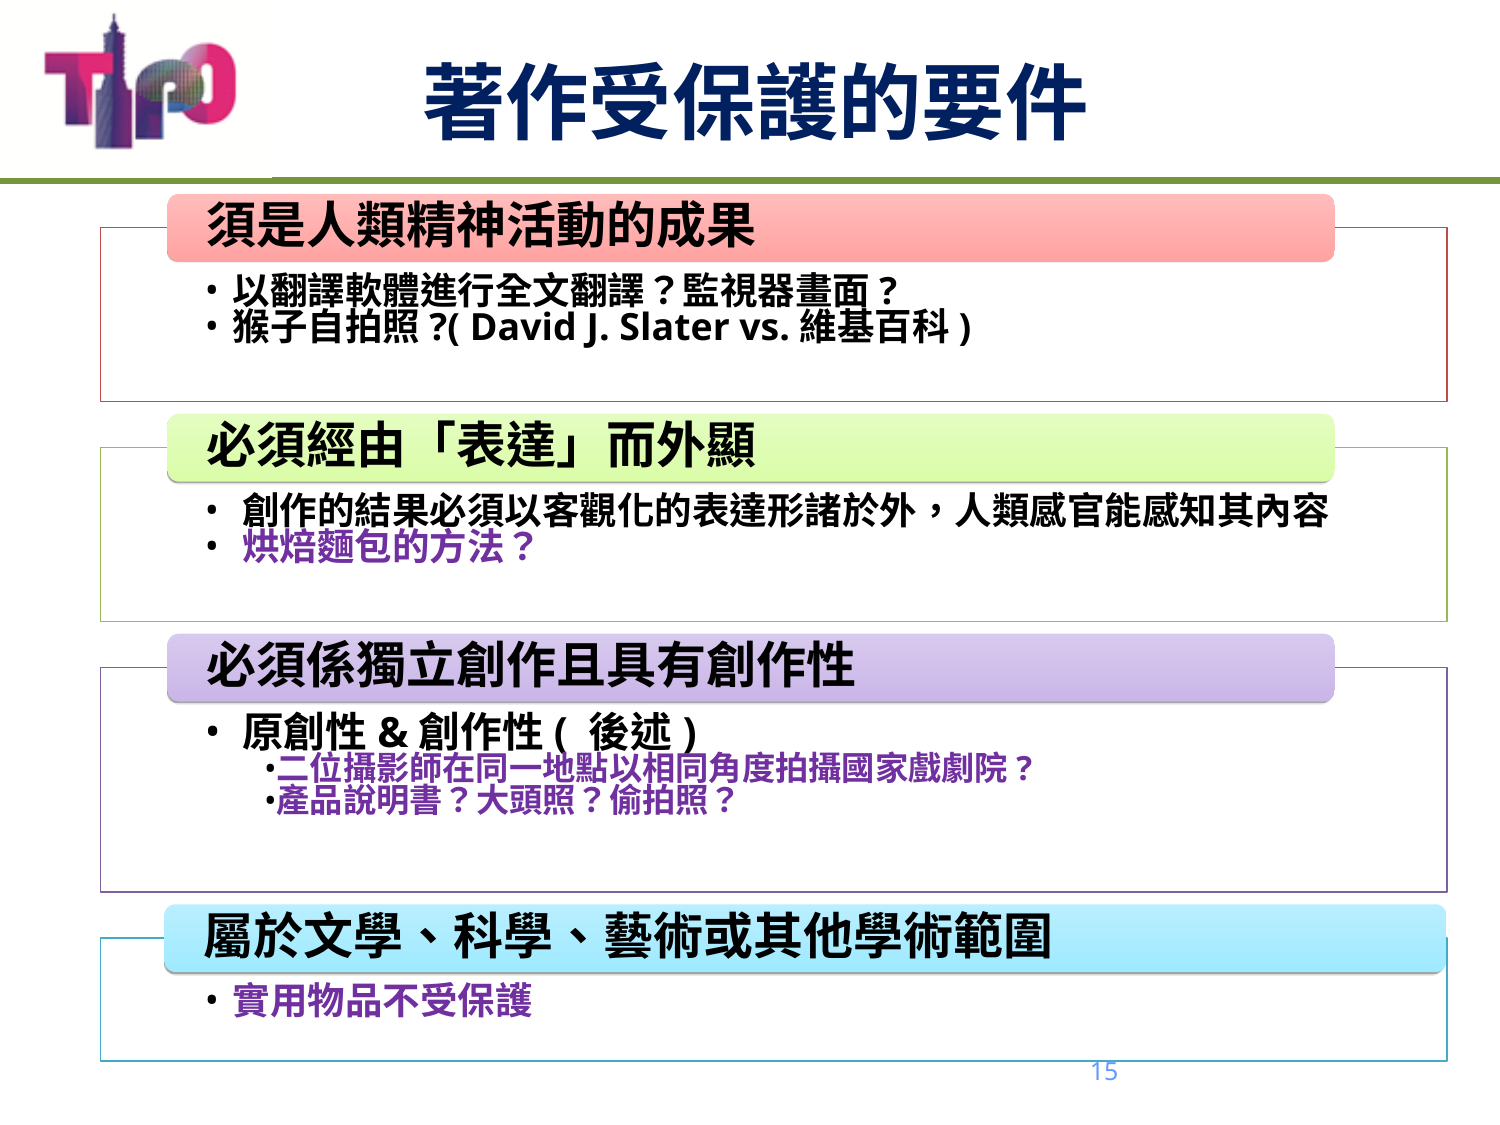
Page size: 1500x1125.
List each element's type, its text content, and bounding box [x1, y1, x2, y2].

text_box 創作的結果必須以客觀化的表達形諸於外，人類感官能感知其內容 烘焙麵包的方法？ [100, 447, 1447, 622]
text_box 15 [1074, 1042, 1426, 1103]
text_box 須是人類精神活動的成果 [167, 193, 1335, 262]
text_box 屬於文學、科學、藝術或其他學術範圍 [164, 904, 1447, 973]
text_box 實用物品不受保護 [100, 938, 1447, 1062]
text_box 以翻譯軟體進行全文翻譯？監視器畫面? 猴子自拍照?( David J. Slater vs.維基百科) [100, 227, 1447, 402]
title 著作受保護的要件 [80, 42, 1431, 188]
text_box 原創性&創作性( 後述) 二位攝影師在同一地點以相同角度拍攝國家戲劇院? 產品說明書？大頭照？偷拍照？ [100, 667, 1447, 892]
text_box 必須經由「表達」而外顯 [167, 413, 1335, 482]
text_box 必須係獨立創作且具有創作性 [167, 633, 1335, 702]
